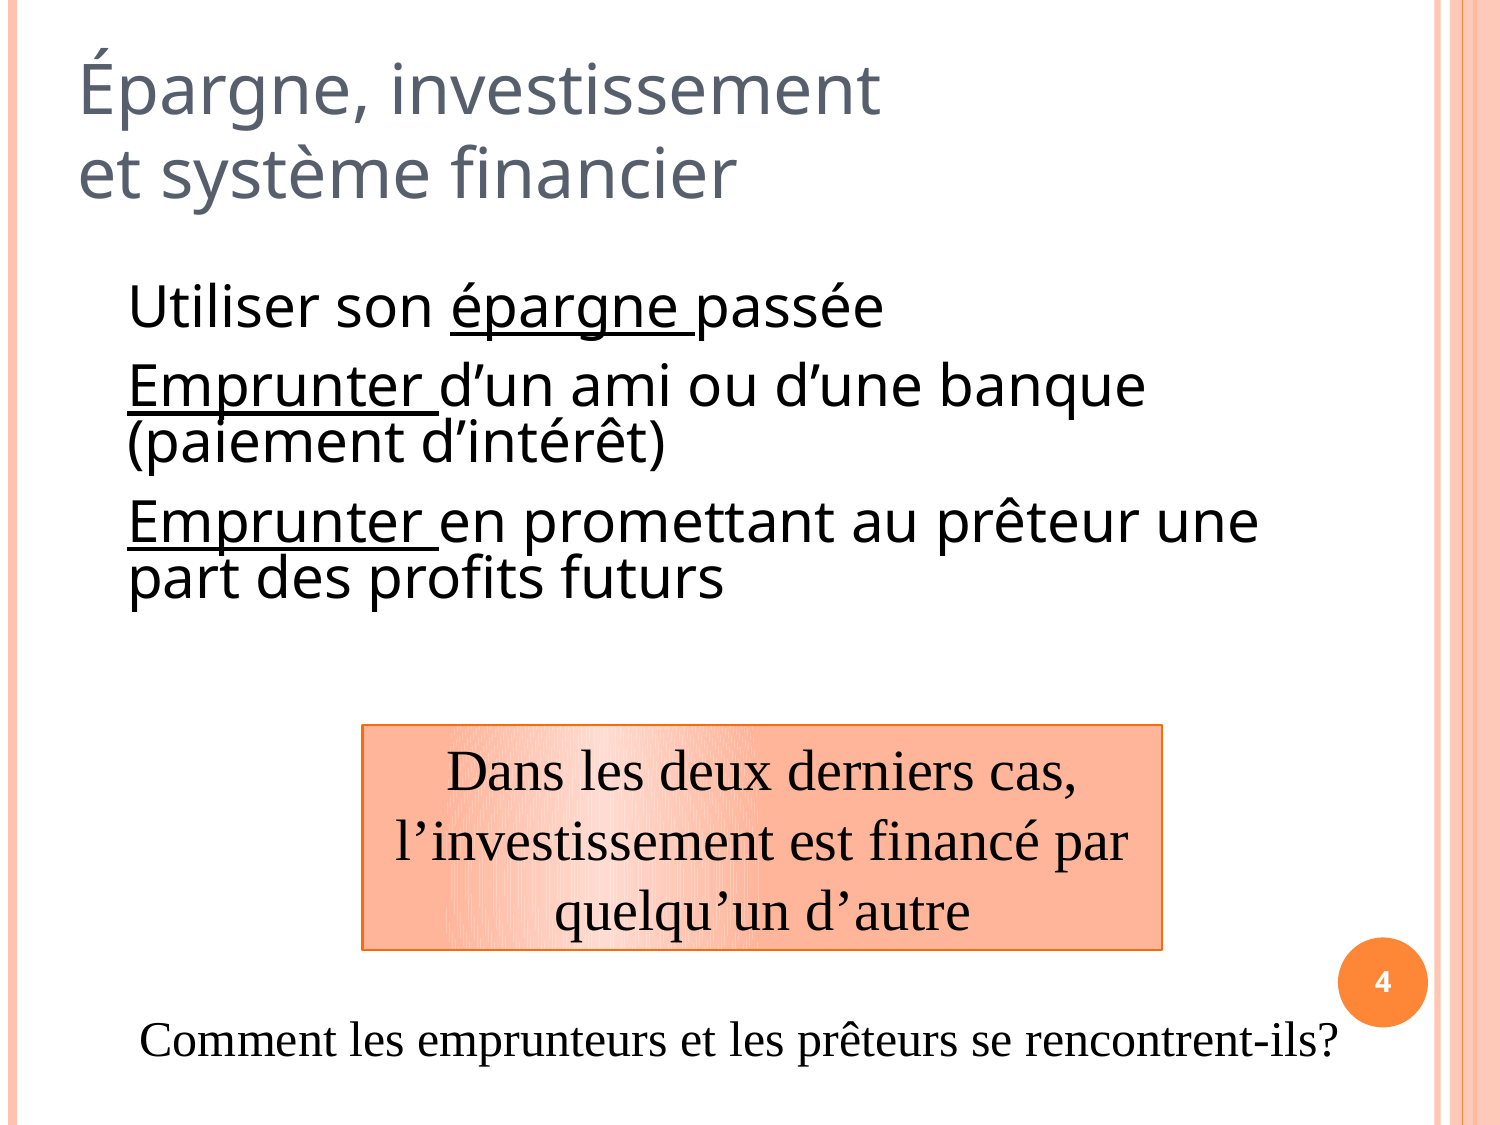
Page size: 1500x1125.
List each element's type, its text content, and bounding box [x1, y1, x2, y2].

text_box Comment les emprunteurs et les prêteurs se rencontrent-ils? [125, 999, 1425, 1075]
list Utiliser son épargne passée Emprunter d’un ami ou d’une banque (paiement d’intérêt) Emprunter en promettant au prêteur une part des profits futurs [112, 275, 1388, 763]
title Épargne, investissement et système financier [62, 37, 1459, 220]
slide_number <numéro> [1333, 940, 1434, 1027]
text_box Dans les deux derniers cas, l’investissement est financé par quelqu’un d’autre [362, 725, 1163, 950]
